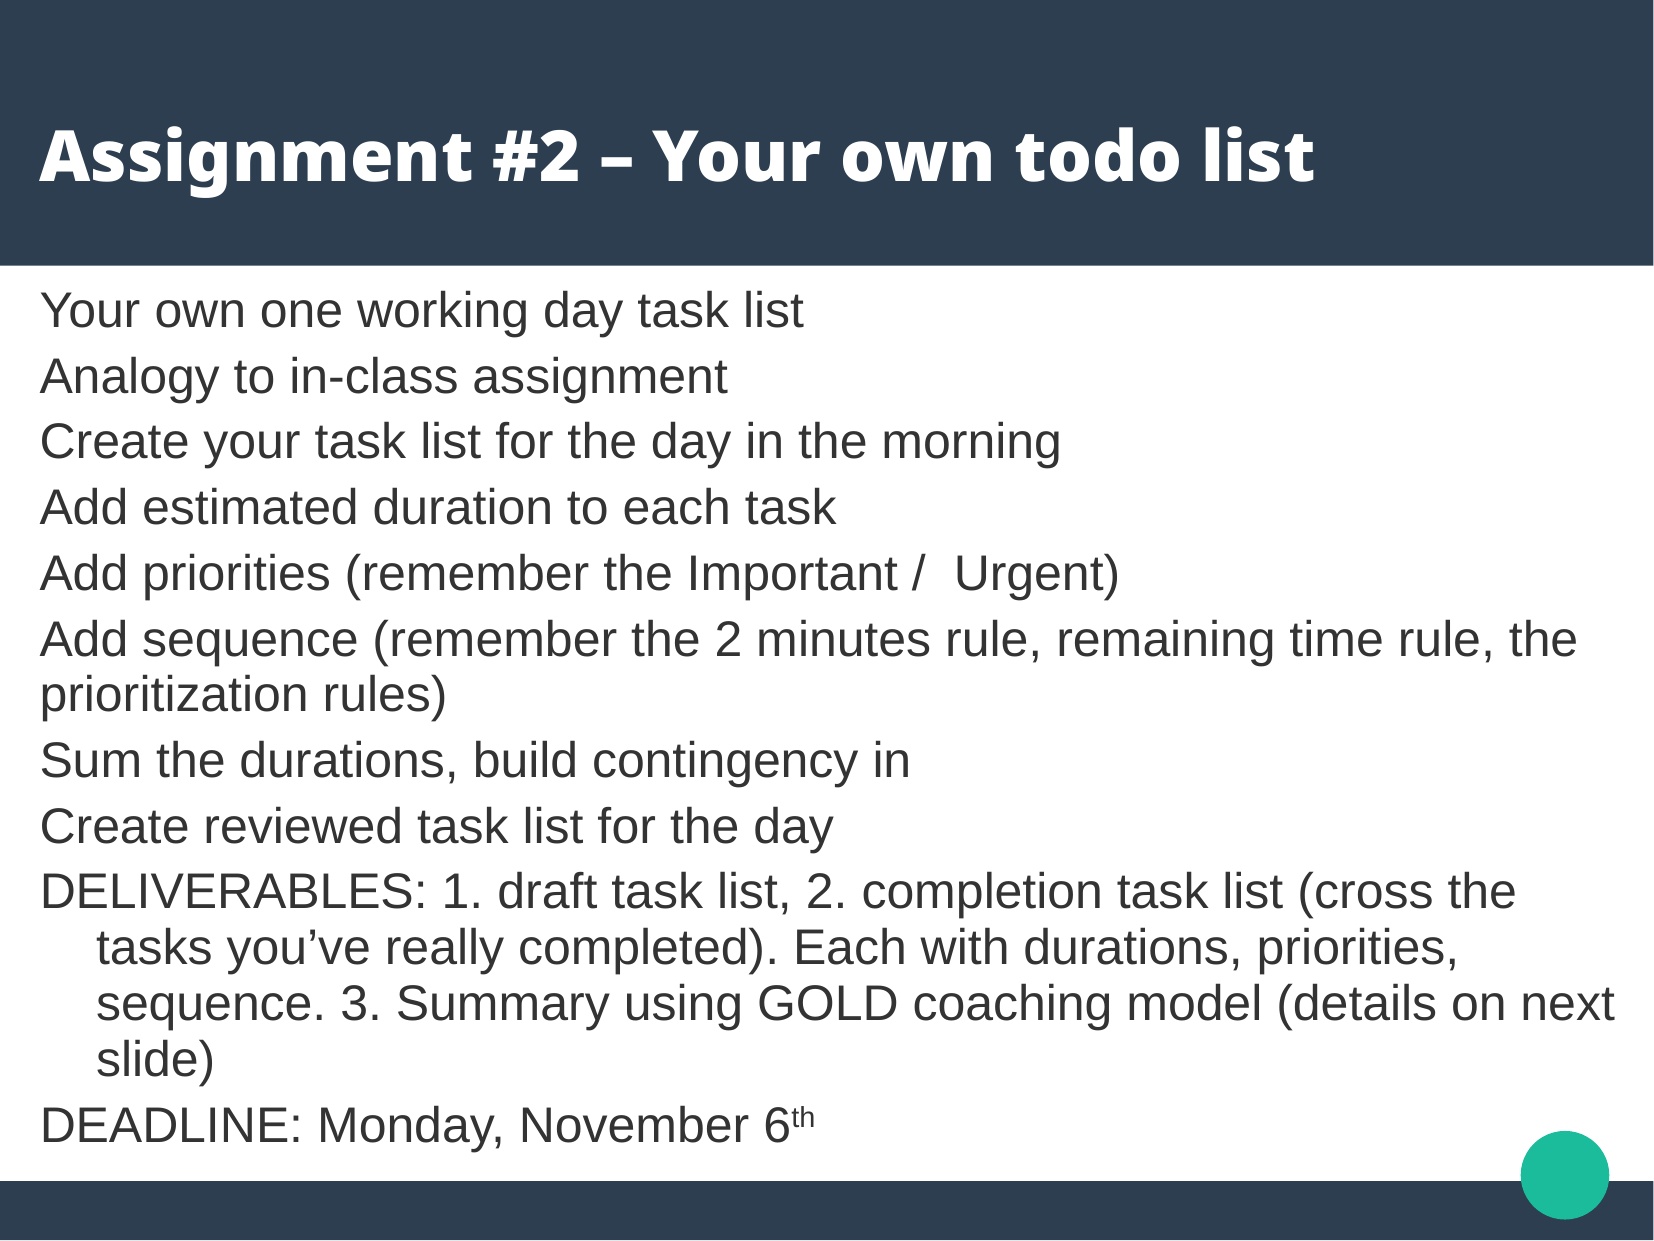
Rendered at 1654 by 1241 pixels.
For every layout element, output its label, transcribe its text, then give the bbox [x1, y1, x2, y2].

title Assignment #2 – Your own todo list [39, 75, 1576, 233]
text_box Your own one working day task list Analogy to in-class assignment Create your task list for the day in the morning Add estimated duration to each task Add priorities (remember the Important / Urgent) Add sequence (remember the 2 minutes rule, remaining time rule, the prioritization rules) Sum the durations, build contingency in Create reviewed task list for the day DELIVERABLES: 1. draft task list, 2. completion task list (cross the tasks you’ve really completed). Each with durations, priorities, sequence. 3. Summary using GOLD coaching model (details on next slide) DEADLINE: Monday, November 6th [24, 274, 1649, 1226]
